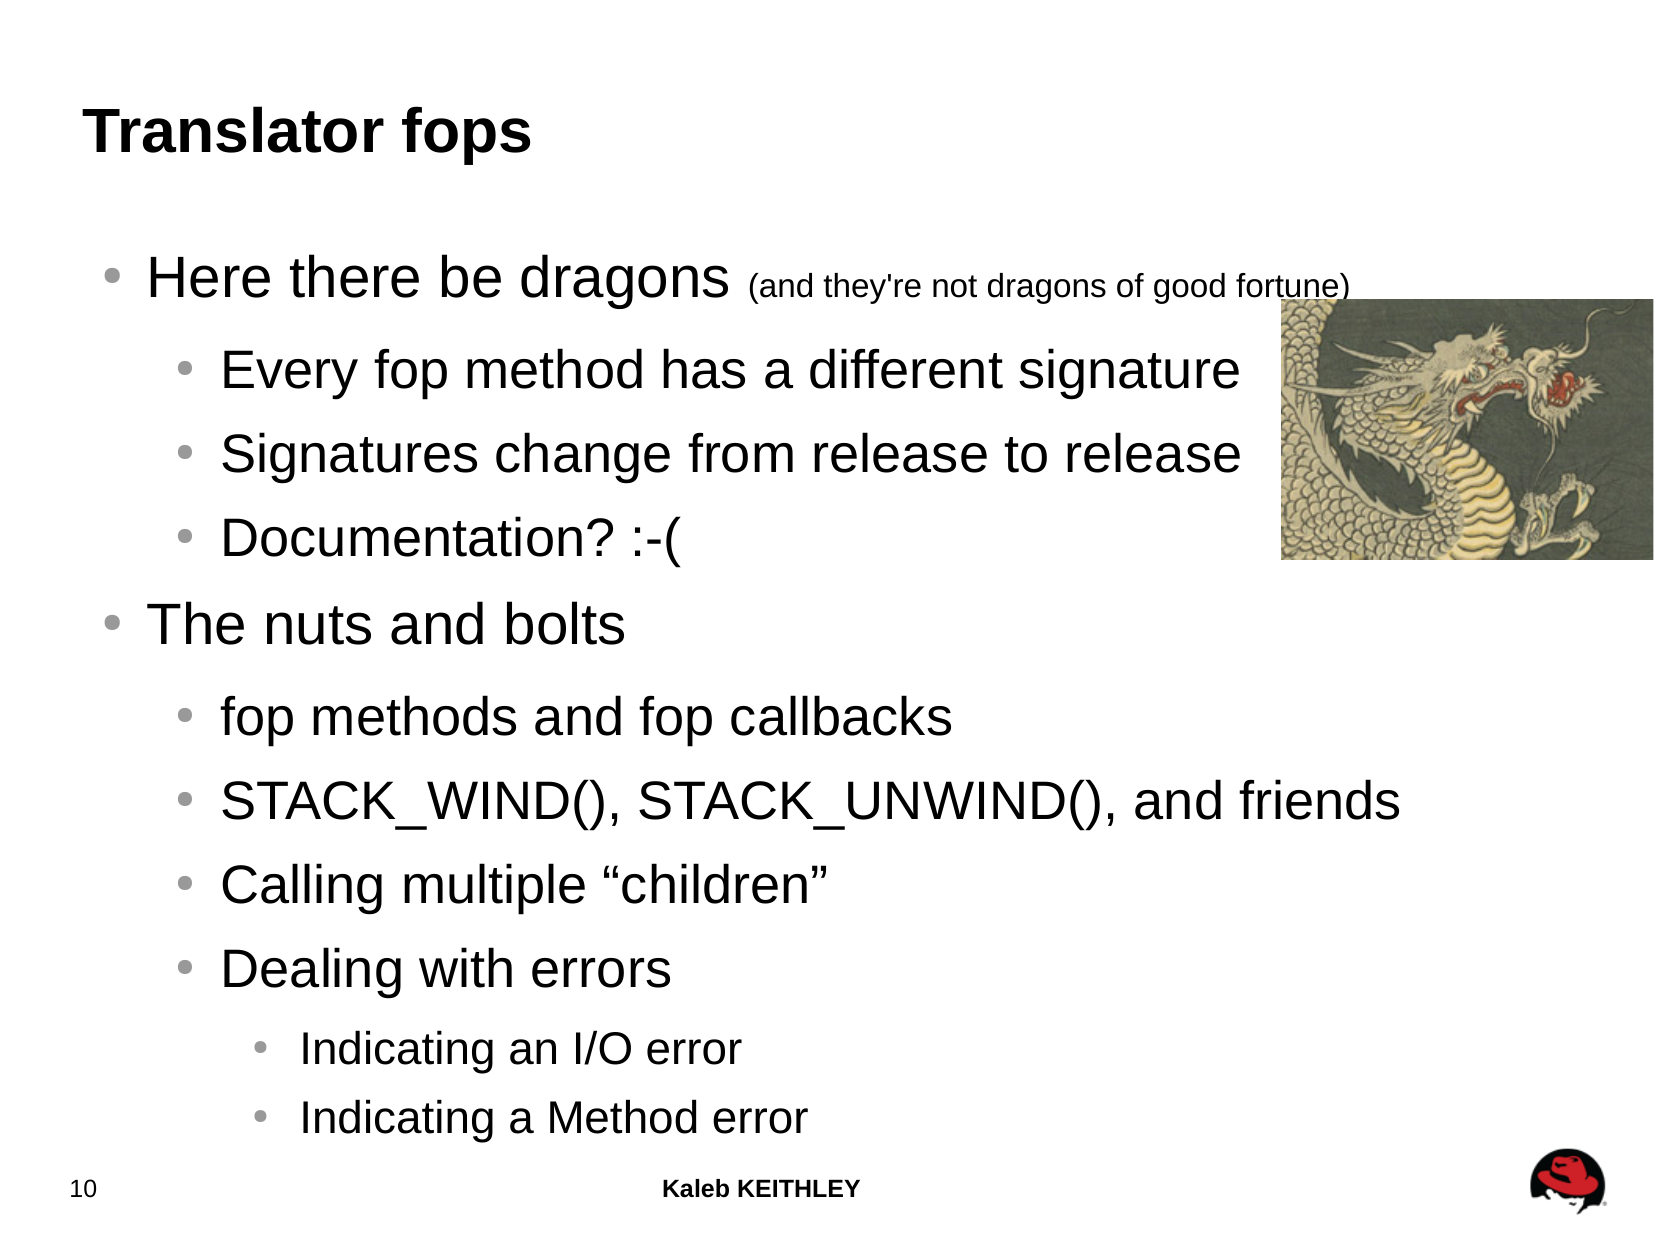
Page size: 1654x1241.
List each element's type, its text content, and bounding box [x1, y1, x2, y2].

list Here there be dragons (and they're not dragons of good fortune) Every fop method has a different signature Signatures change from release to release Documentation? :-( The nuts and bolts fop methods and fop callbacks STACK_WIND(), STACK_UNWIND(), and friends Calling multiple “children” Dealing with errors Indicating an I/O error Indicating a Method error [86, 244, 1576, 1144]
picture [1529, 1146, 1613, 1224]
title Translator fops [82, 37, 1571, 226]
picture [1281, 299, 1654, 560]
